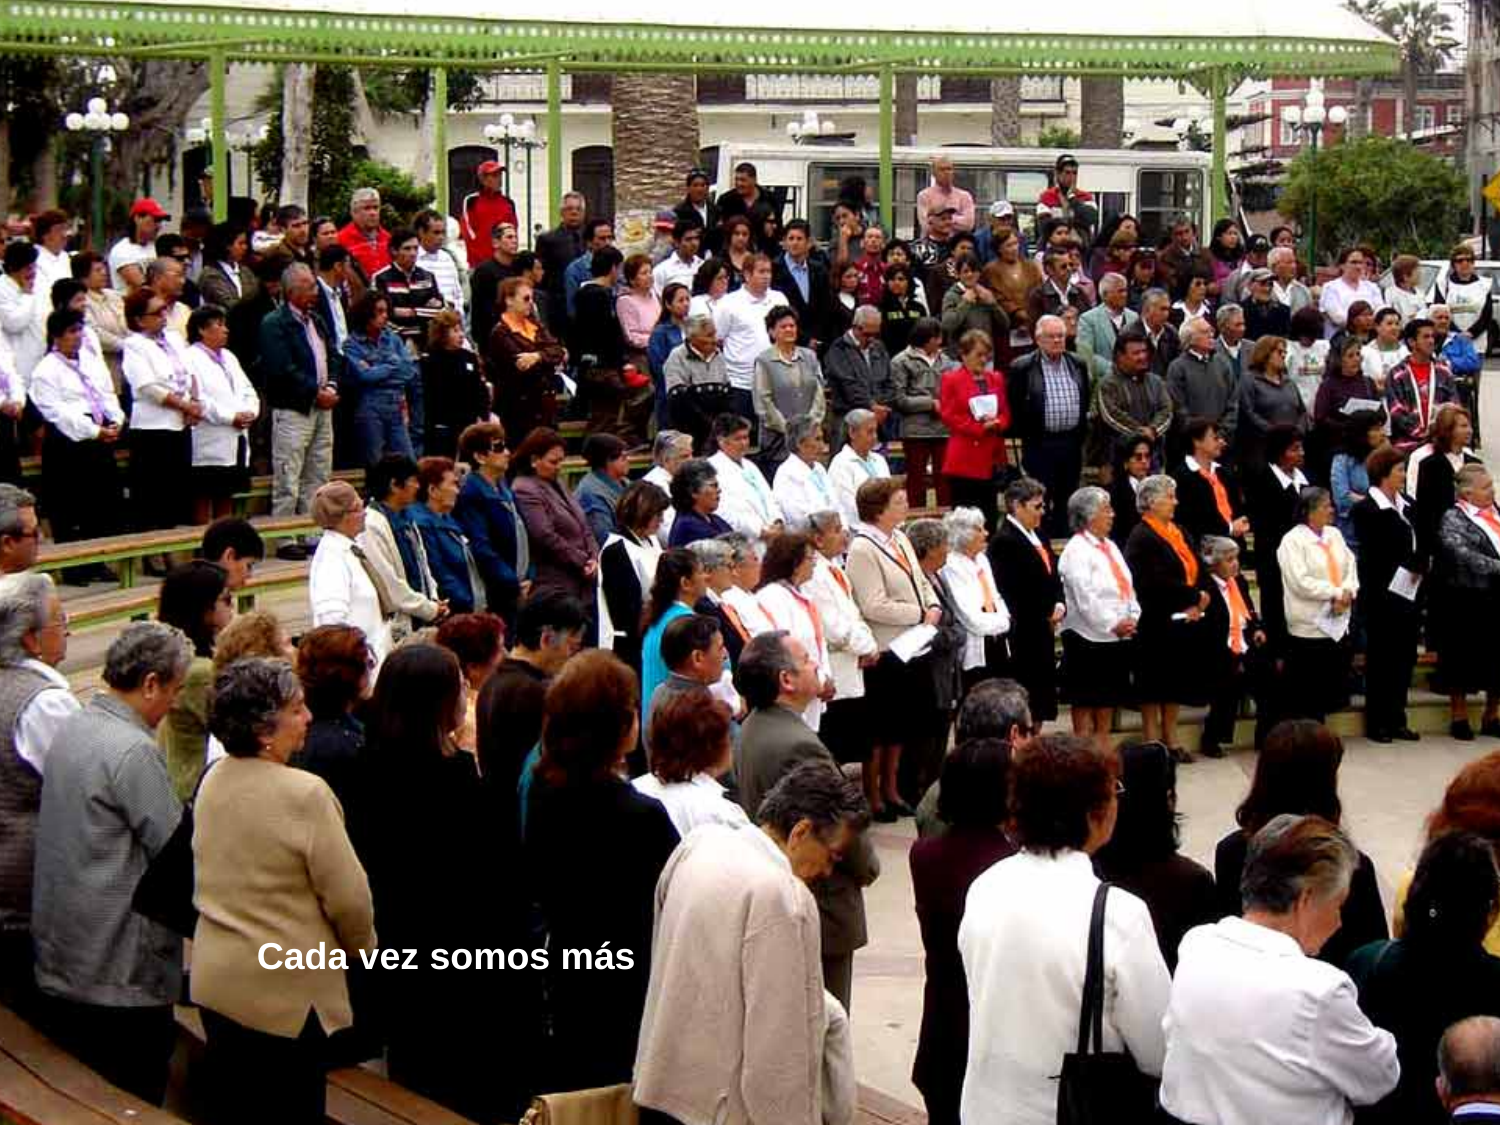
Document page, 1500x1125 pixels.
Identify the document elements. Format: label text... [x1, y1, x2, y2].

picture [0, 0, 1500, 1125]
text_box Cada vez somos más [242, 924, 763, 1031]
